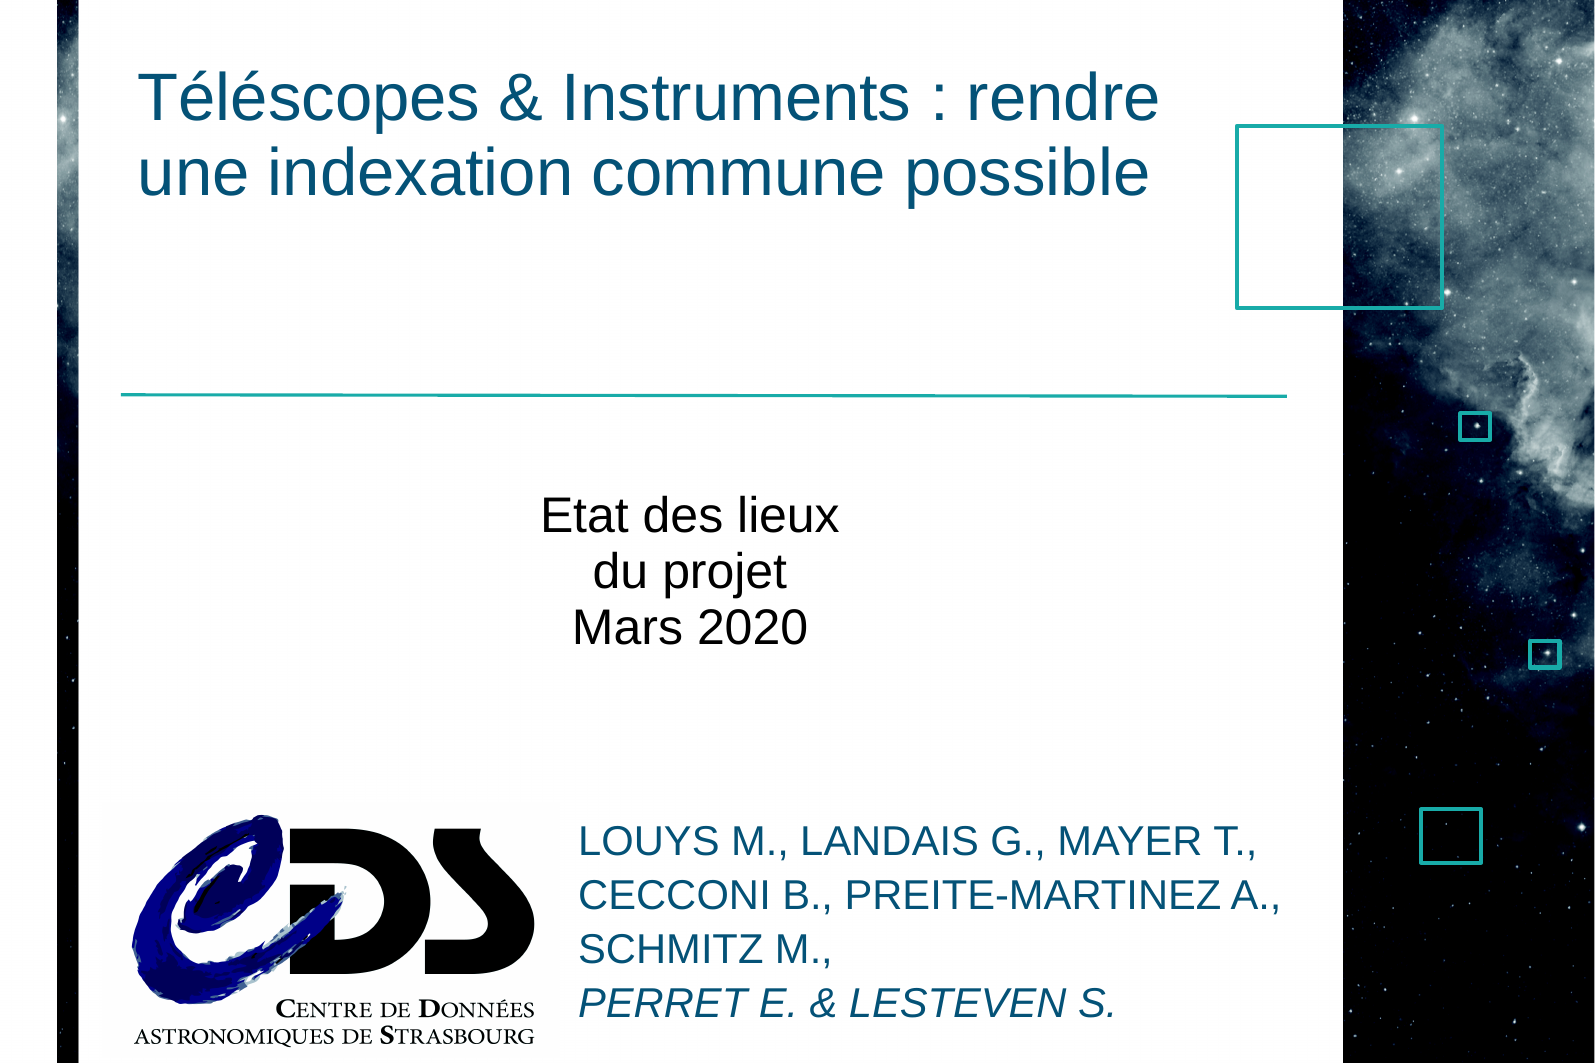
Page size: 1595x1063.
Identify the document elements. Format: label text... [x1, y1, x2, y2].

text_box Etat des lieux du projet Mars 2020 [495, 480, 886, 664]
subtitle LOUYS M., LANDAIS G., MAYER T., CECCONI B., PREITE-MARTINEZ A., SCHMITZ M., PERRET E. & LESTEVEN S. [570, 810, 1291, 1026]
title Téléscopes & Instruments : rendre une indexation commune possible [120, 42, 1186, 385]
picture [0, 0, 1595, 1063]
